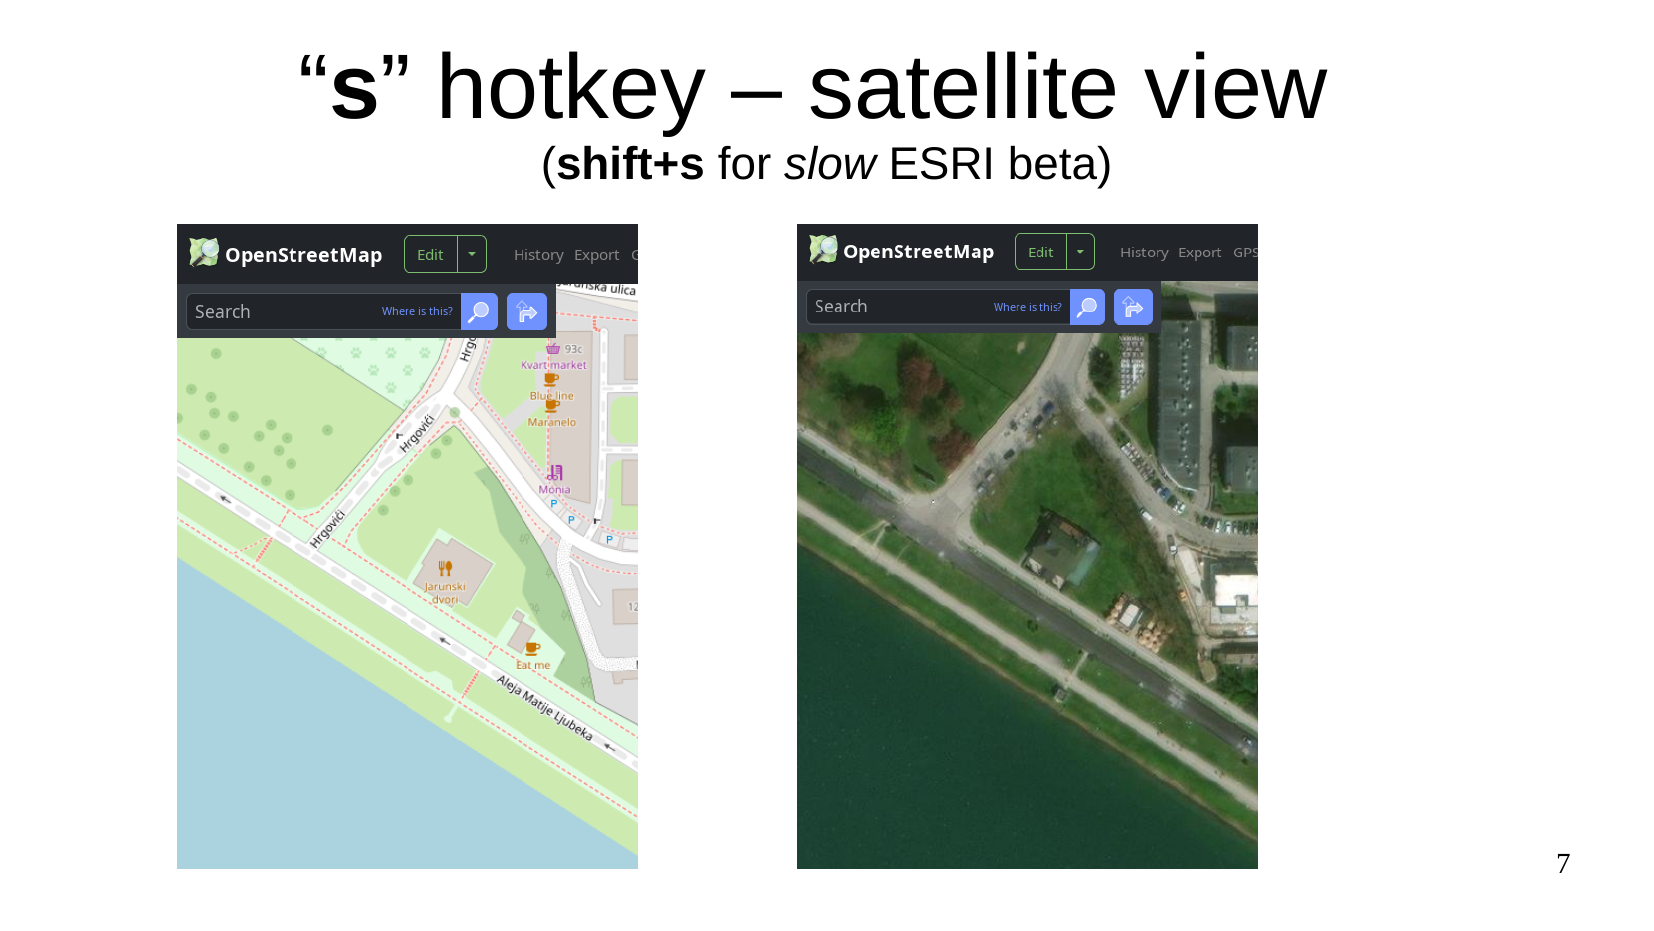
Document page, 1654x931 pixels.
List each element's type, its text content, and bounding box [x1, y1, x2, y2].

title “s” hotkey – satellite view (shift+s for slow ESRI beta) [82, 35, 1571, 190]
picture [797, 224, 1258, 869]
picture [177, 224, 638, 869]
